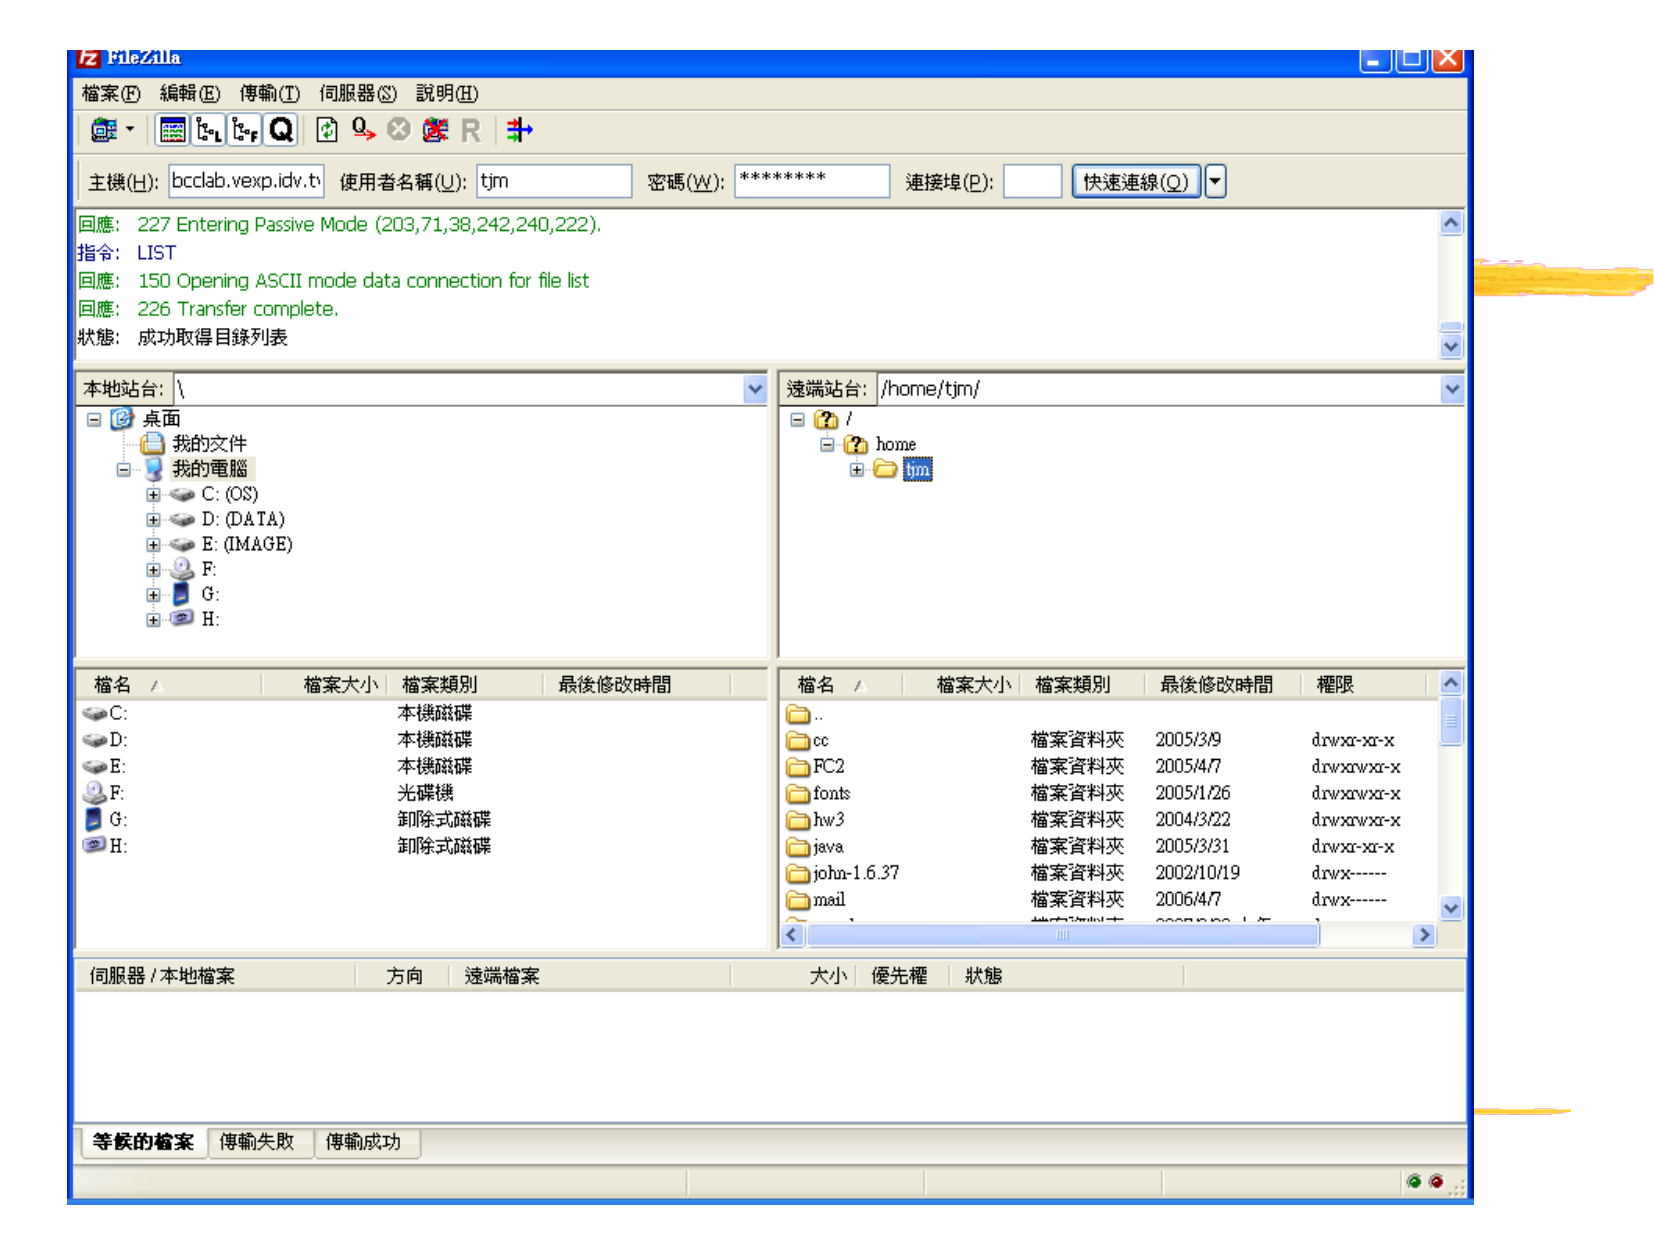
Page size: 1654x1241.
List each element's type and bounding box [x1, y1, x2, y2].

picture [67, 50, 1654, 1205]
